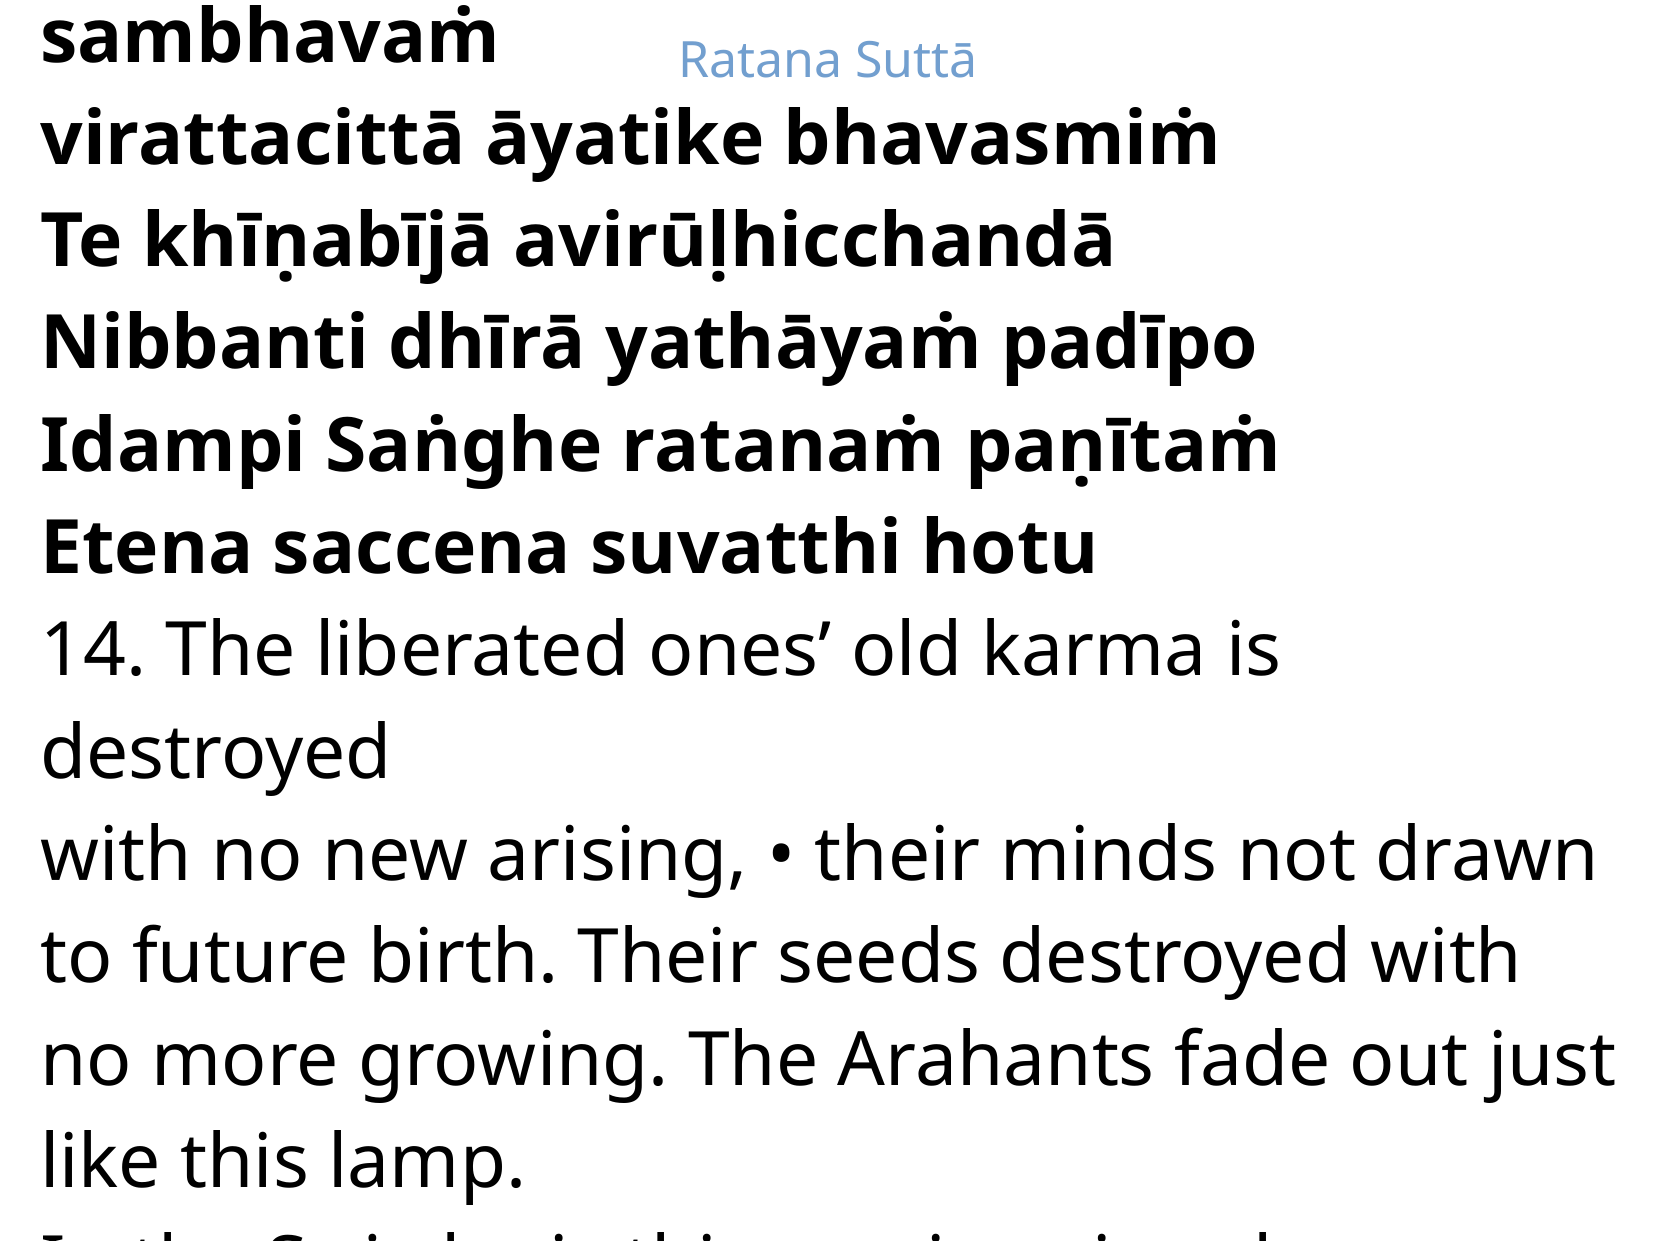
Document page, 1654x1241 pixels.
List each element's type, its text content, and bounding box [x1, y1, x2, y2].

text_box Ratana Suttā [0, 16, 1654, 97]
text_box 14. Khīṇaṁ purāṇaṁ navaṁ natthi sambhavaṁ virattacittā āyatike bhavasmiṁ Te khīṇabījā avirūḷhicchandā Nibbanti dhīrā yathāyaṁ padīpo Idampi Saṅghe ratanaṁ paṇītaṁ Etena saccena suvatthi hotu 14. The liberated ones’ old karma is destroyed with no new arising, • their minds not drawn to future birth. Their seeds destroyed with no more growing. The Arahants fade out just like this lamp. In the Saṅgha is this precious jewel. By this truth may there be well-being! [40, 97, 1631, 1203]
